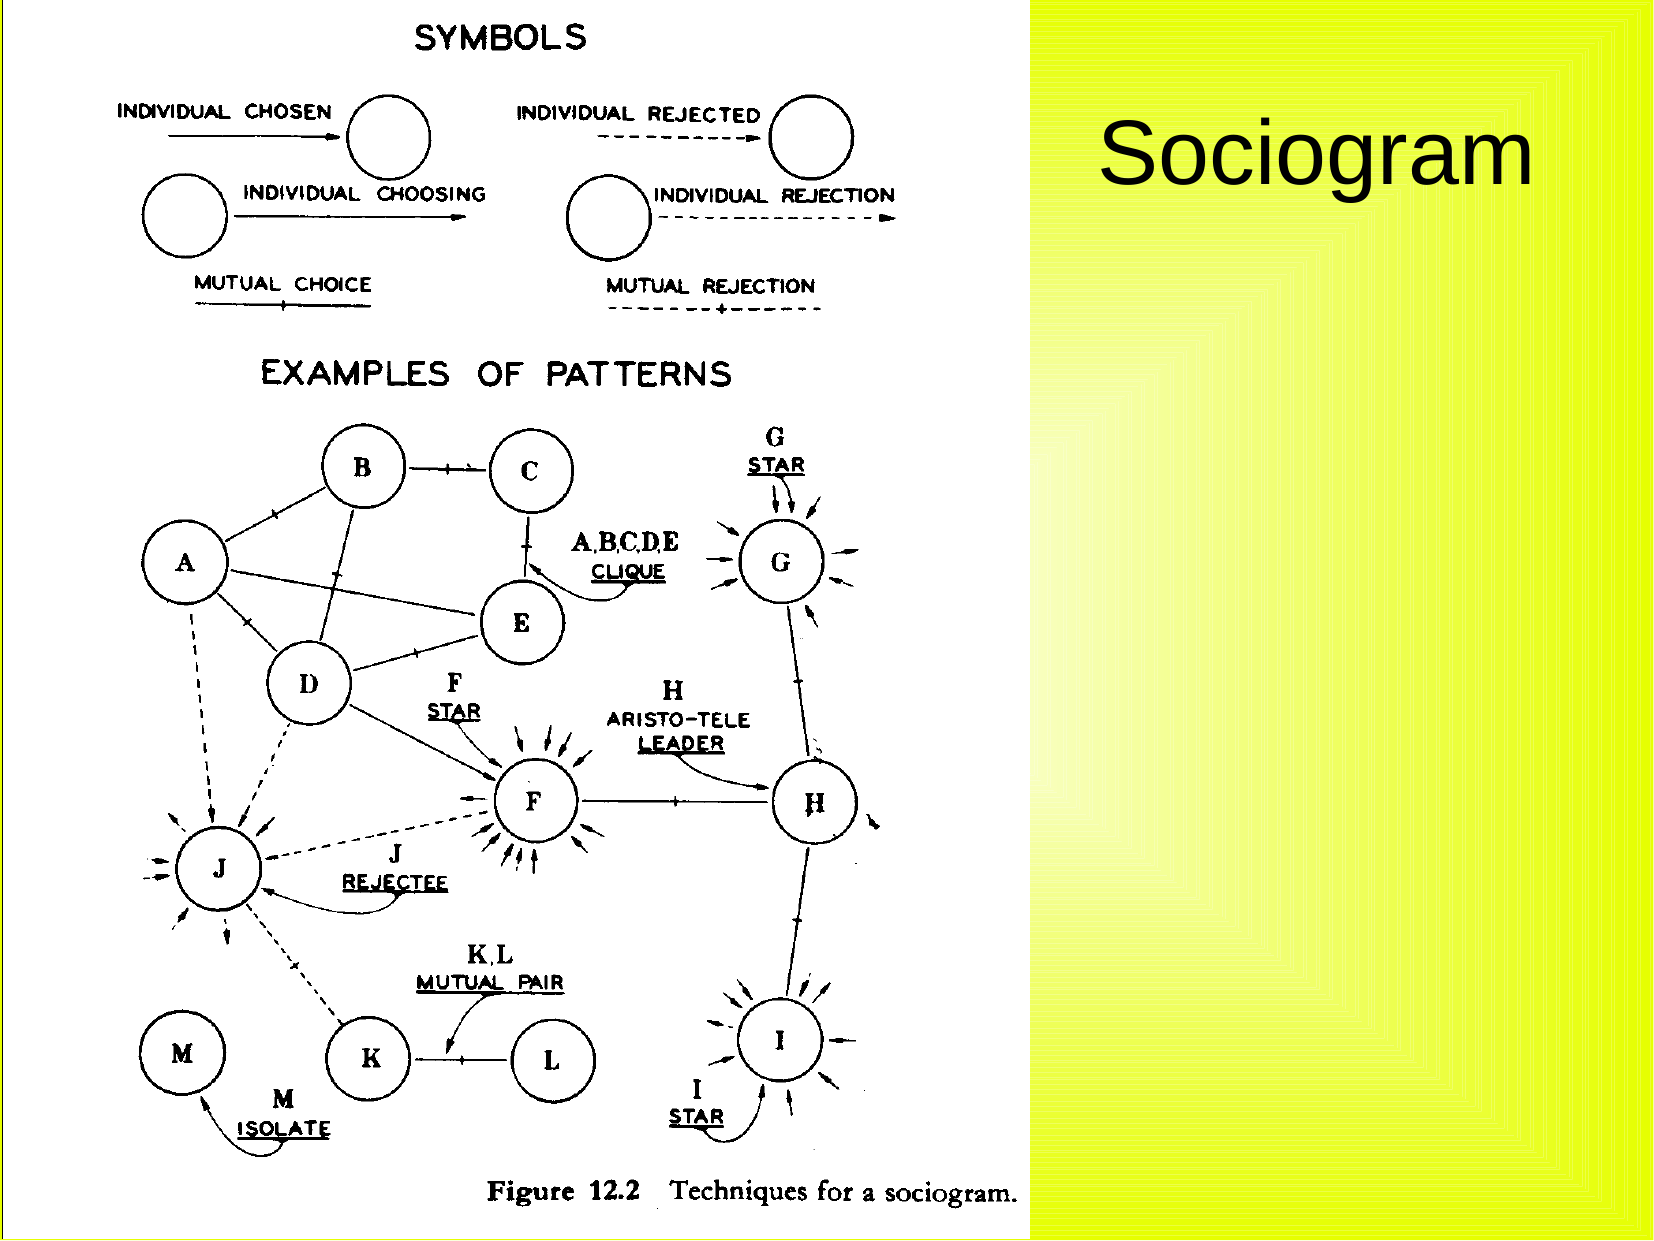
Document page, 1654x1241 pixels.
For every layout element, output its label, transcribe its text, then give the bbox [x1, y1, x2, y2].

picture [2, 0, 1030, 1239]
title Sociogram [1062, 56, 1571, 250]
